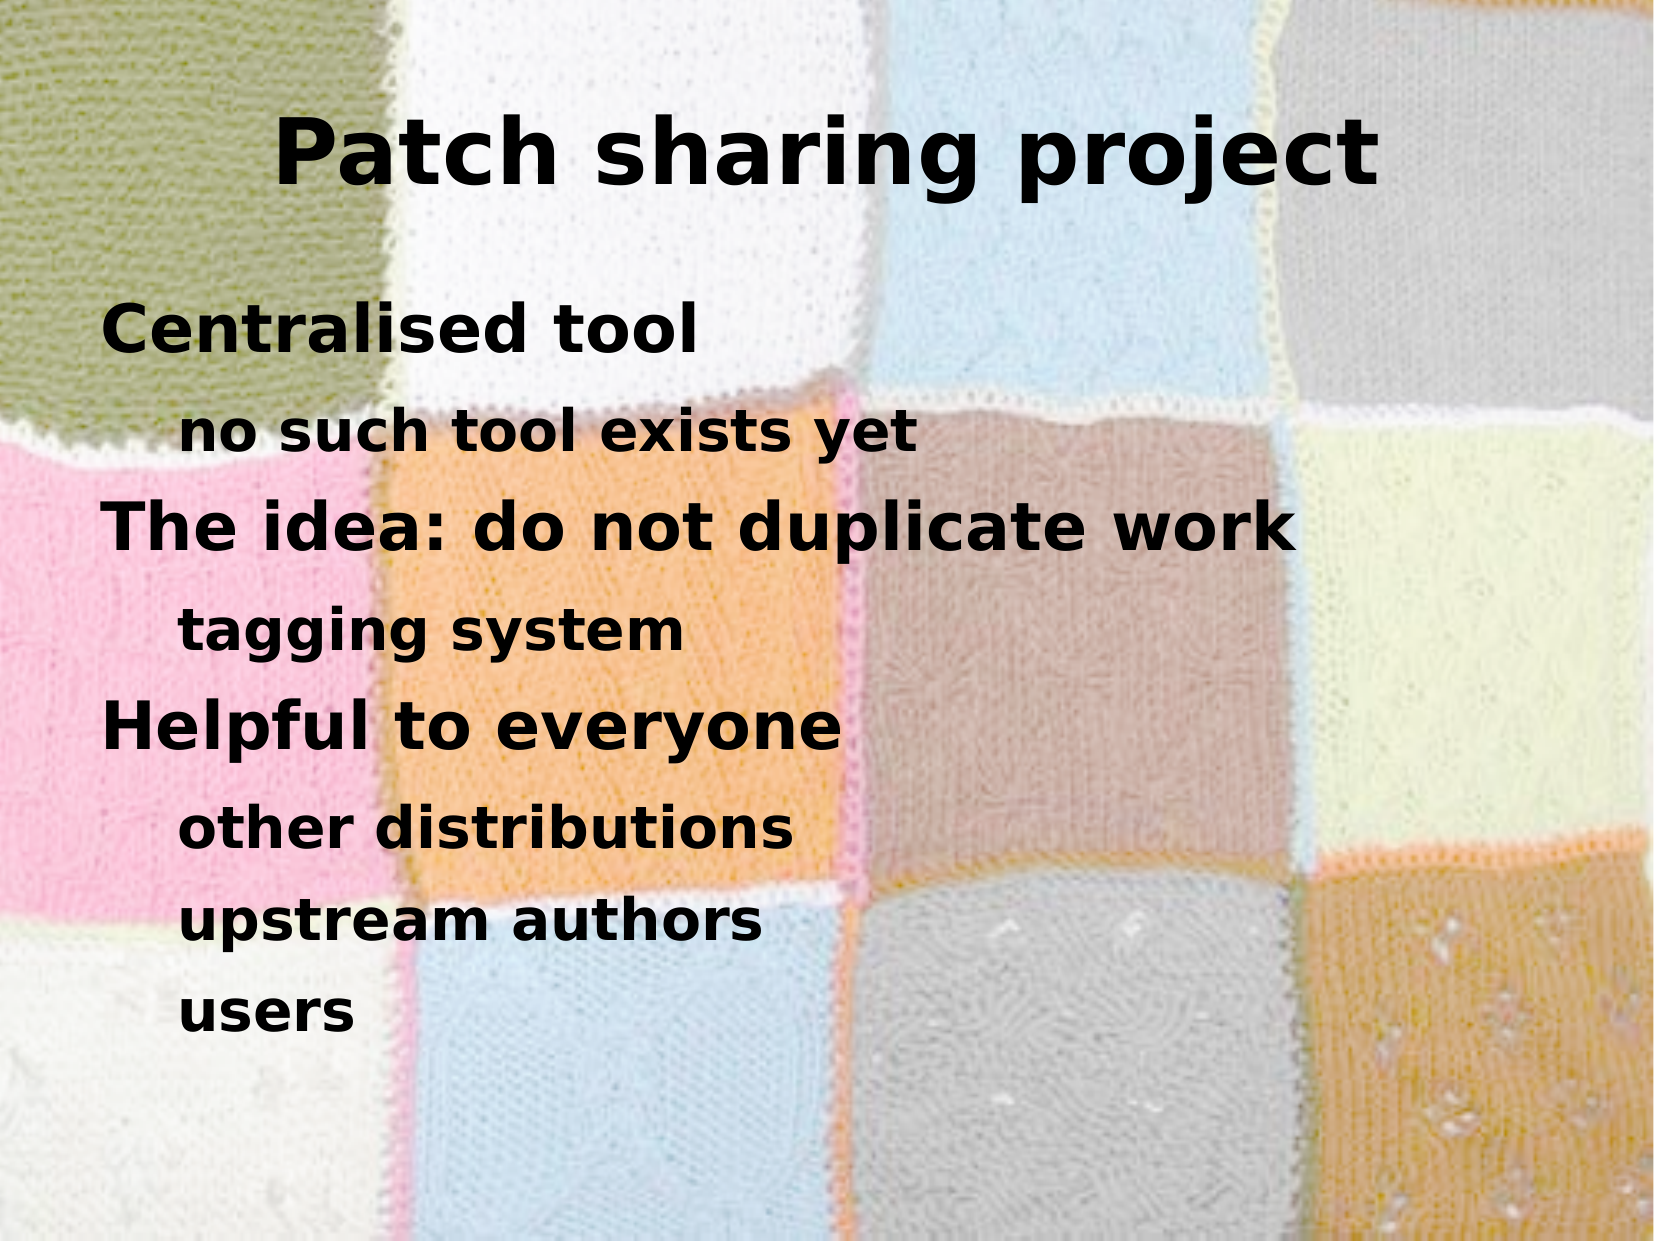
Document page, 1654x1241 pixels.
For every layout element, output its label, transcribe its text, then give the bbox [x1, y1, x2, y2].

picture [0, 0, 1654, 1241]
list Centralised tool no such tool exists yet The idea: do not duplicate work tagging system Helpful to everyone other distributions upstream authors users [82, 290, 1571, 1094]
title Patch sharing project [82, 56, 1571, 250]
